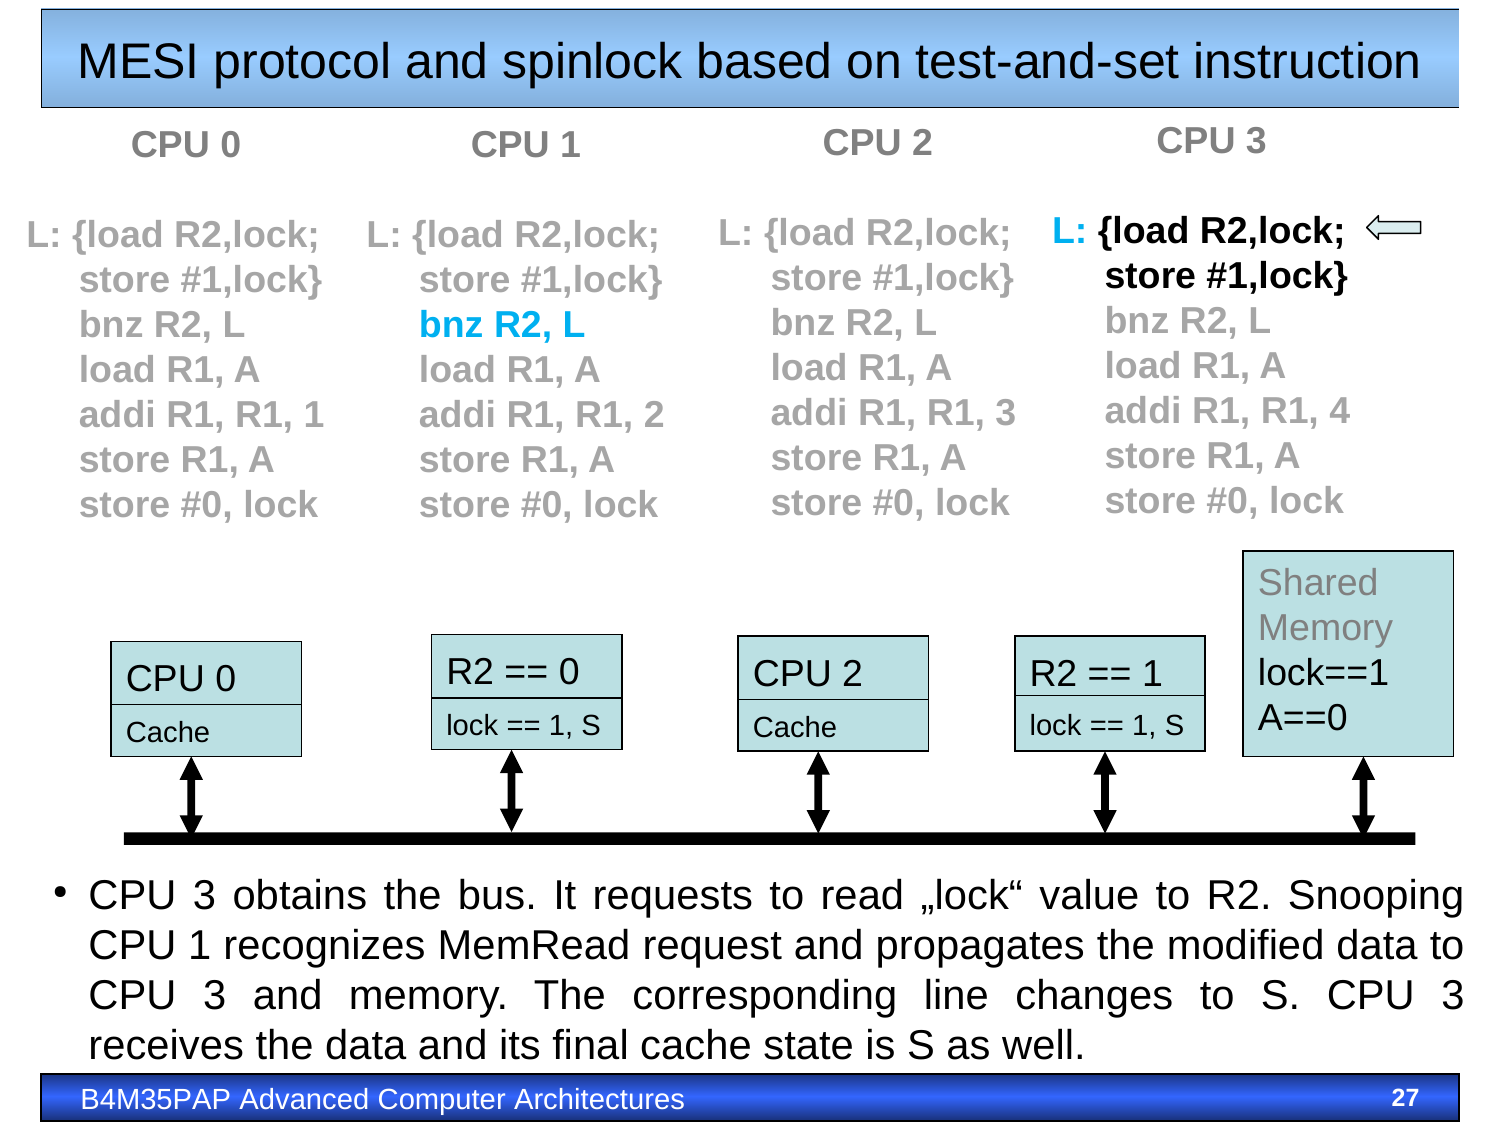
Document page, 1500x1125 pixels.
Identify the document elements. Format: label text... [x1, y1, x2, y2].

text_box CPU 3 obtains the bus. It requests to read „lock“ value to R2. Snooping CPU 1 recognizes MemRead request and propagates the modified data to CPU 3 and memory. The corresponding line changes to S. CPU 3 receives the data and its final cache state is S as well. [38, 860, 1481, 1076]
text_box [1366, 215, 1421, 240]
text_box CPU 0 [111, 641, 302, 704]
text_box lock == 1, S [431, 697, 622, 750]
text_box CPU 3 L: {load R2,lock; store #1,lock} bnz R2, L load R1, A addi R1, R1, 4 store R1, A store #0, lock [1037, 108, 1386, 529]
text_box Cache [111, 704, 302, 757]
text_box CPU 1 L: {load R2,lock; store #1,lock} bnz R2, L load R1, A addi R1, R1, 2 store R1, A store #0, lock [351, 112, 701, 533]
text_box lock == 1, S [1014, 695, 1206, 752]
text_box CPU 0 L: {load R2,lock; store #1,lock} bnz R2, L load R1, A addi R1, R1, 1 store R1, A store #0, lock [11, 112, 351, 533]
text_box Shared Memory lock==1 A==0 [1243, 550, 1454, 757]
text_box R2 == 1 [1014, 636, 1206, 695]
text_box Cache [738, 699, 929, 752]
text_box CPU 2 L: {load R2,lock; store #1,lock} bnz R2, L load R1, A addi R1, R1, 3 store R1, A store #0, lock [703, 110, 1053, 531]
title MESI protocol and spinlock based on test-and-set instruction [41, 8, 1459, 108]
text_box CPU 2 [738, 636, 929, 699]
text_box R2 == 0 [431, 634, 622, 697]
